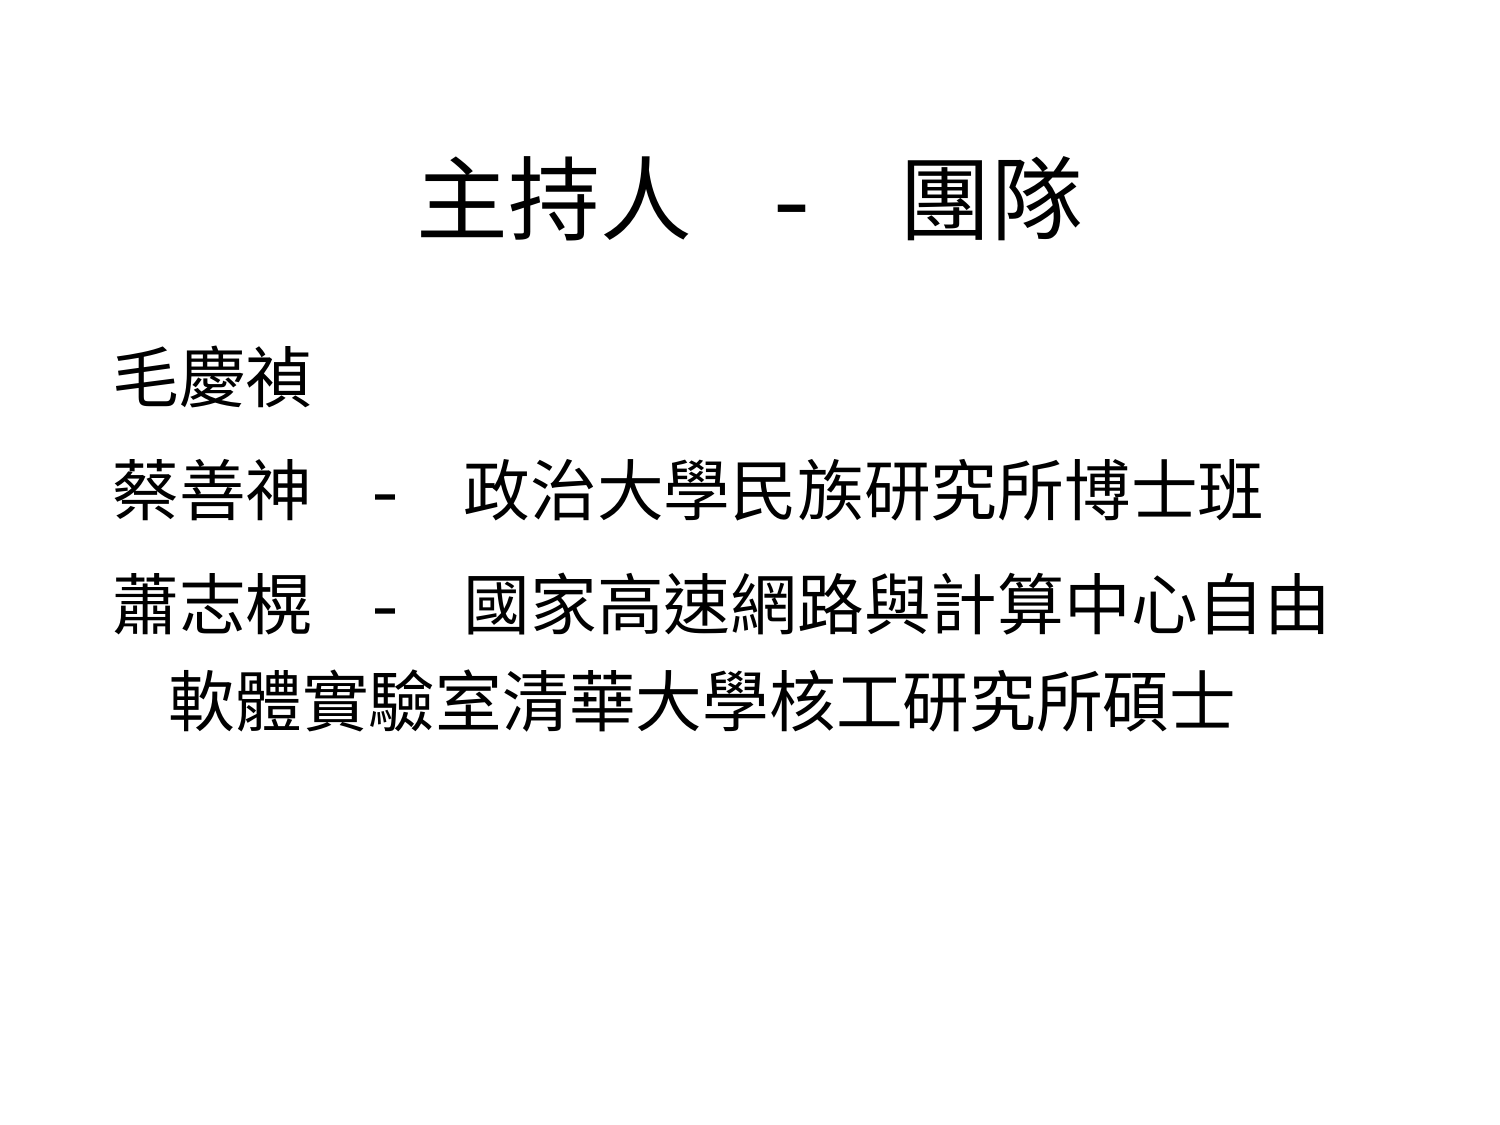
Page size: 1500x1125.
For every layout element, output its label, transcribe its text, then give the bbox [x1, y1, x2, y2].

list 毛慶禎 蔡善神 - 政治大學民族研究所博士班 蕭志榥 - 國家高速網路與計算中心自由軟體實驗室清華大學核工研究所碩士 [112, 324, 1388, 986]
title 主持人 - 團隊 [112, 83, 1388, 305]
